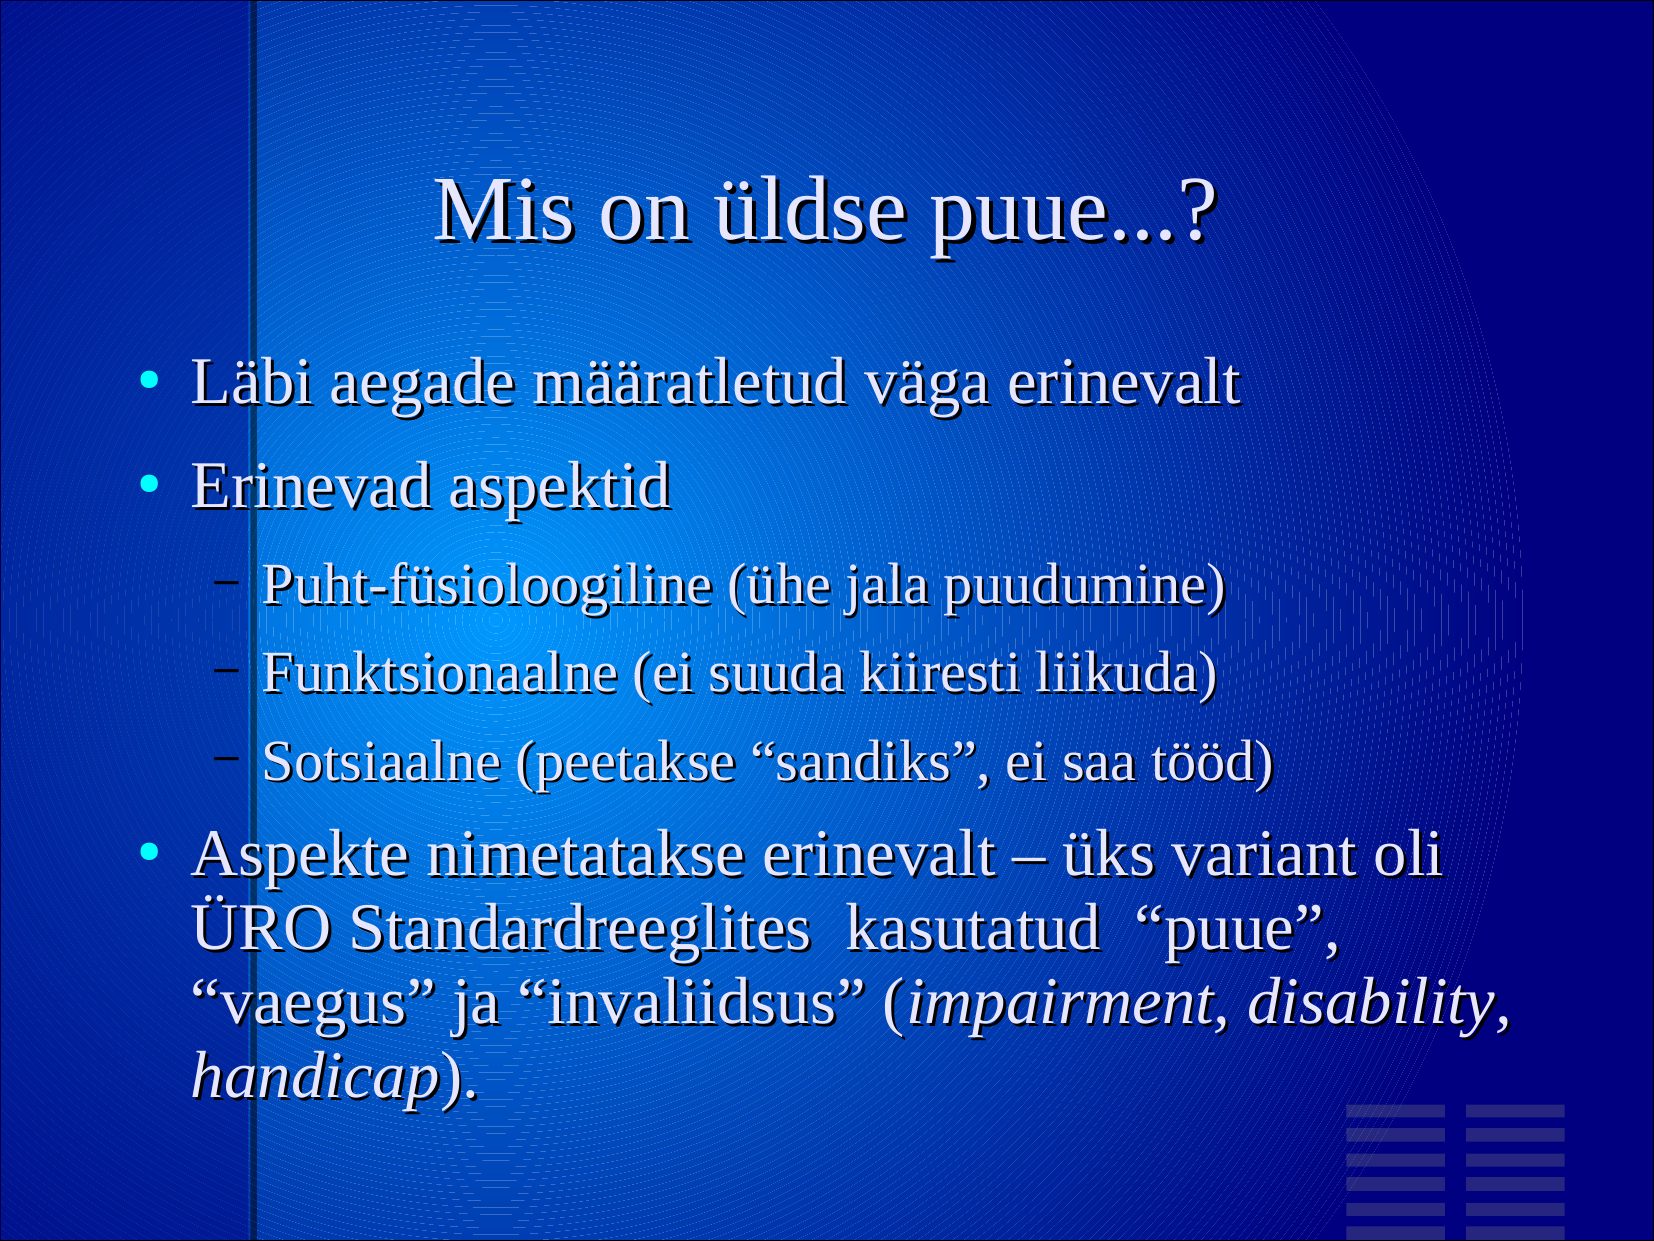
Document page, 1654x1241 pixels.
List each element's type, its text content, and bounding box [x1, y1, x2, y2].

list Läbi aegade määratletud väga erinevalt Erinevad aspektid Puht-füsioloogiline (ühe jala puudumine) Funktsionaalne (ei suuda kiiresti liikuda) Sotsiaalne (peetakse “sandiks”, ei saa tööd) Aspekte nimetatakse erinevalt – üks variant oli ÜRO Standardreeglites kasutatud “puue”, “vaegus” ja “invaliidsus” (impairment, disability, handicap). [119, 344, 1533, 1126]
title Mis on üldse puue...? [119, 104, 1533, 313]
